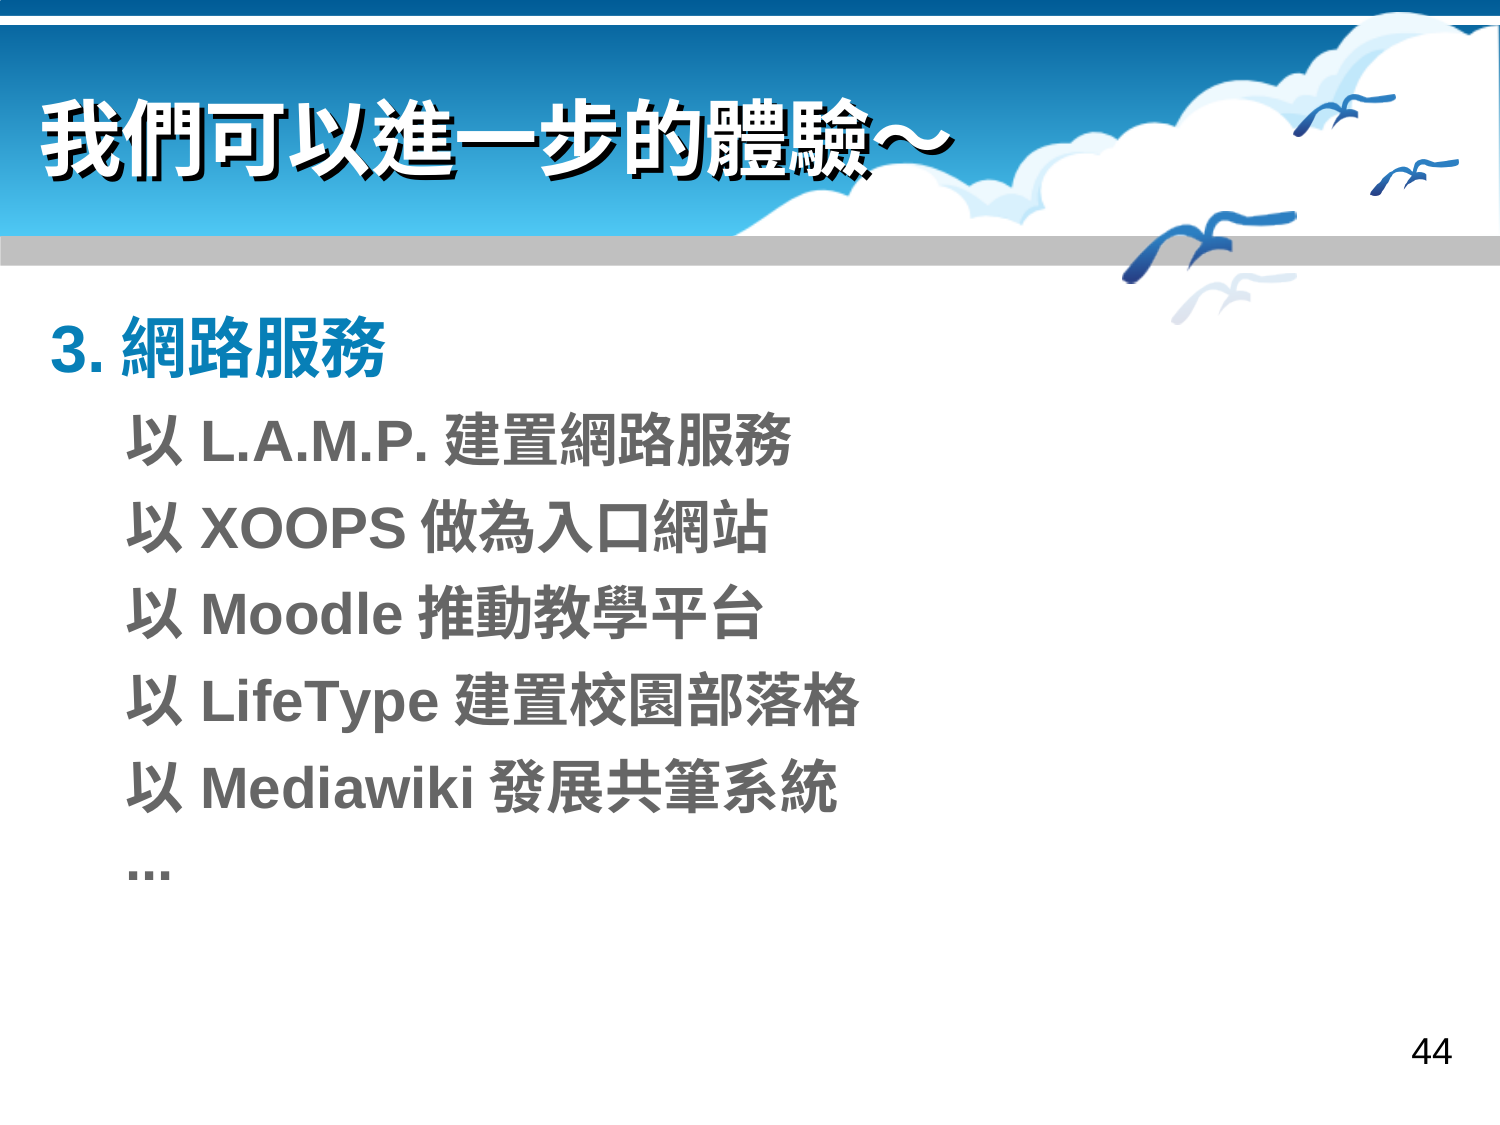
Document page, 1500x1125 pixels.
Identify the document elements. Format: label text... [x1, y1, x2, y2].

title 我們可以進一步的體驗～ [38, 85, 1465, 186]
list 3.網路服務 以L.A.M.P.建置網路服務 以XOOPS做為入口網站 以Moodle推動教學平台 以LifeType建置校園部落格 以Mediawiki發展共筆系統 ... [50, 300, 1450, 981]
picture [730, 12, 1500, 284]
